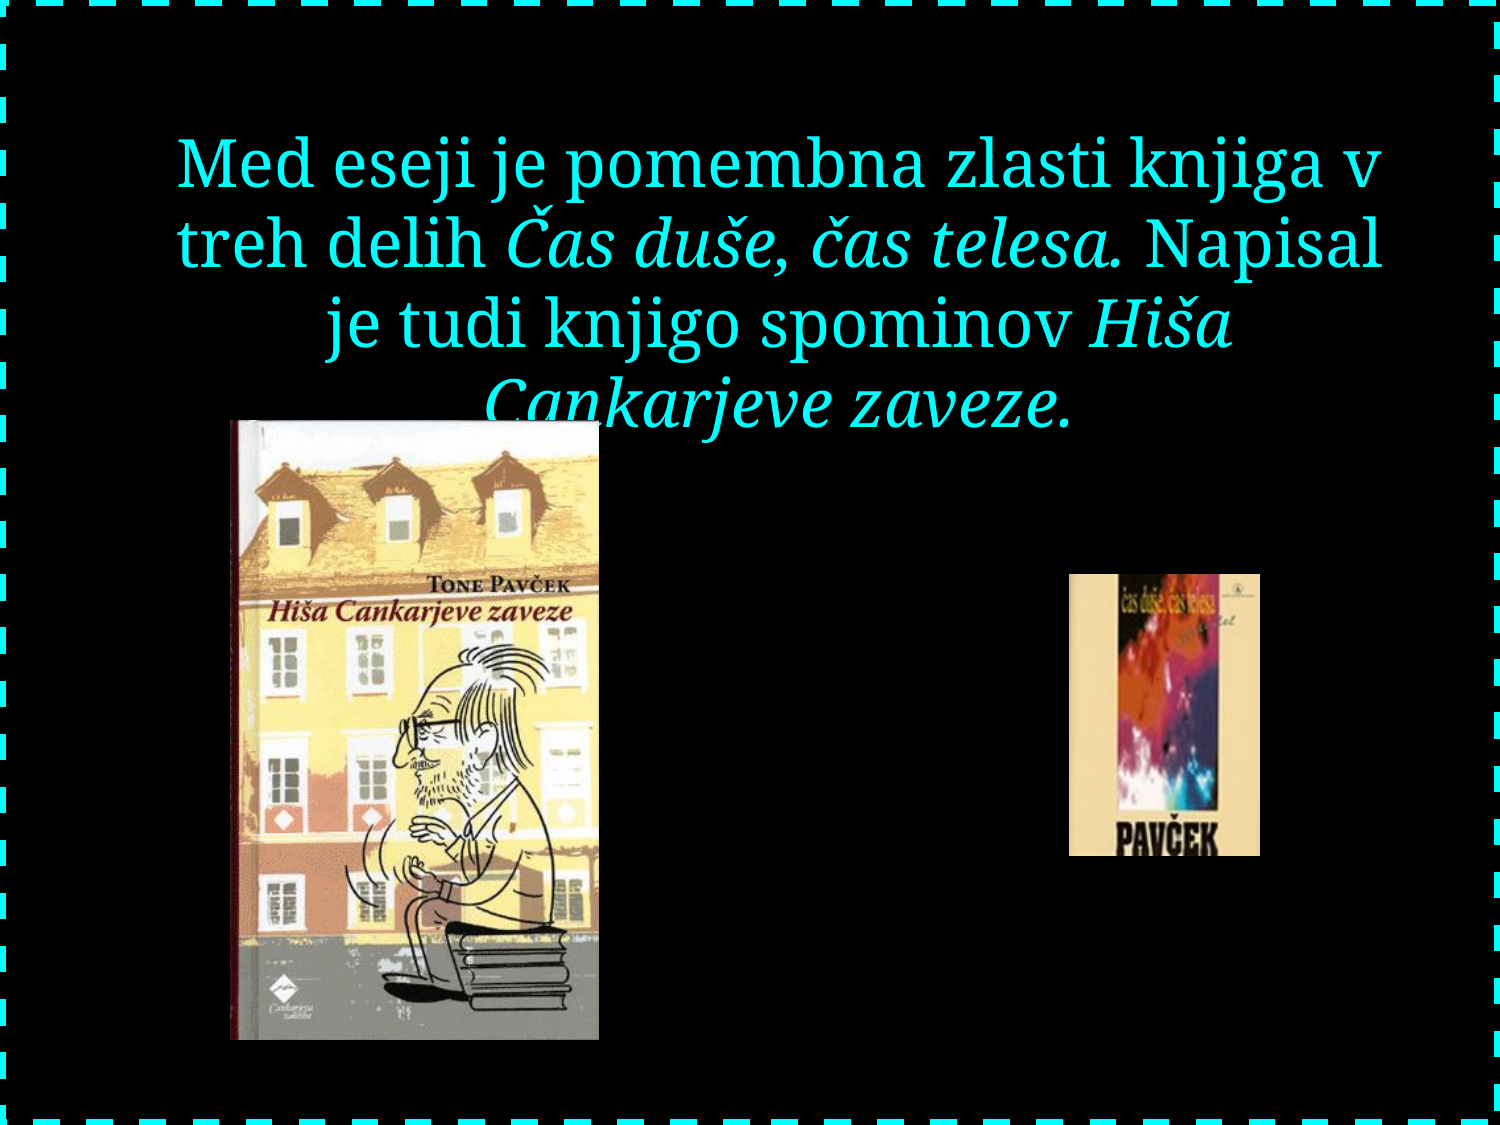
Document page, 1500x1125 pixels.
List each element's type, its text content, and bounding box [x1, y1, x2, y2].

picture [1069, 574, 1260, 856]
list Med eseji je pomembna zlasti knjiga v treh delih Čas duše, čas telesa. Napisal je tudi knjigo spominov Hiša Cankarjeve zaveze. [76, 113, 1427, 414]
picture [230, 420, 599, 1040]
